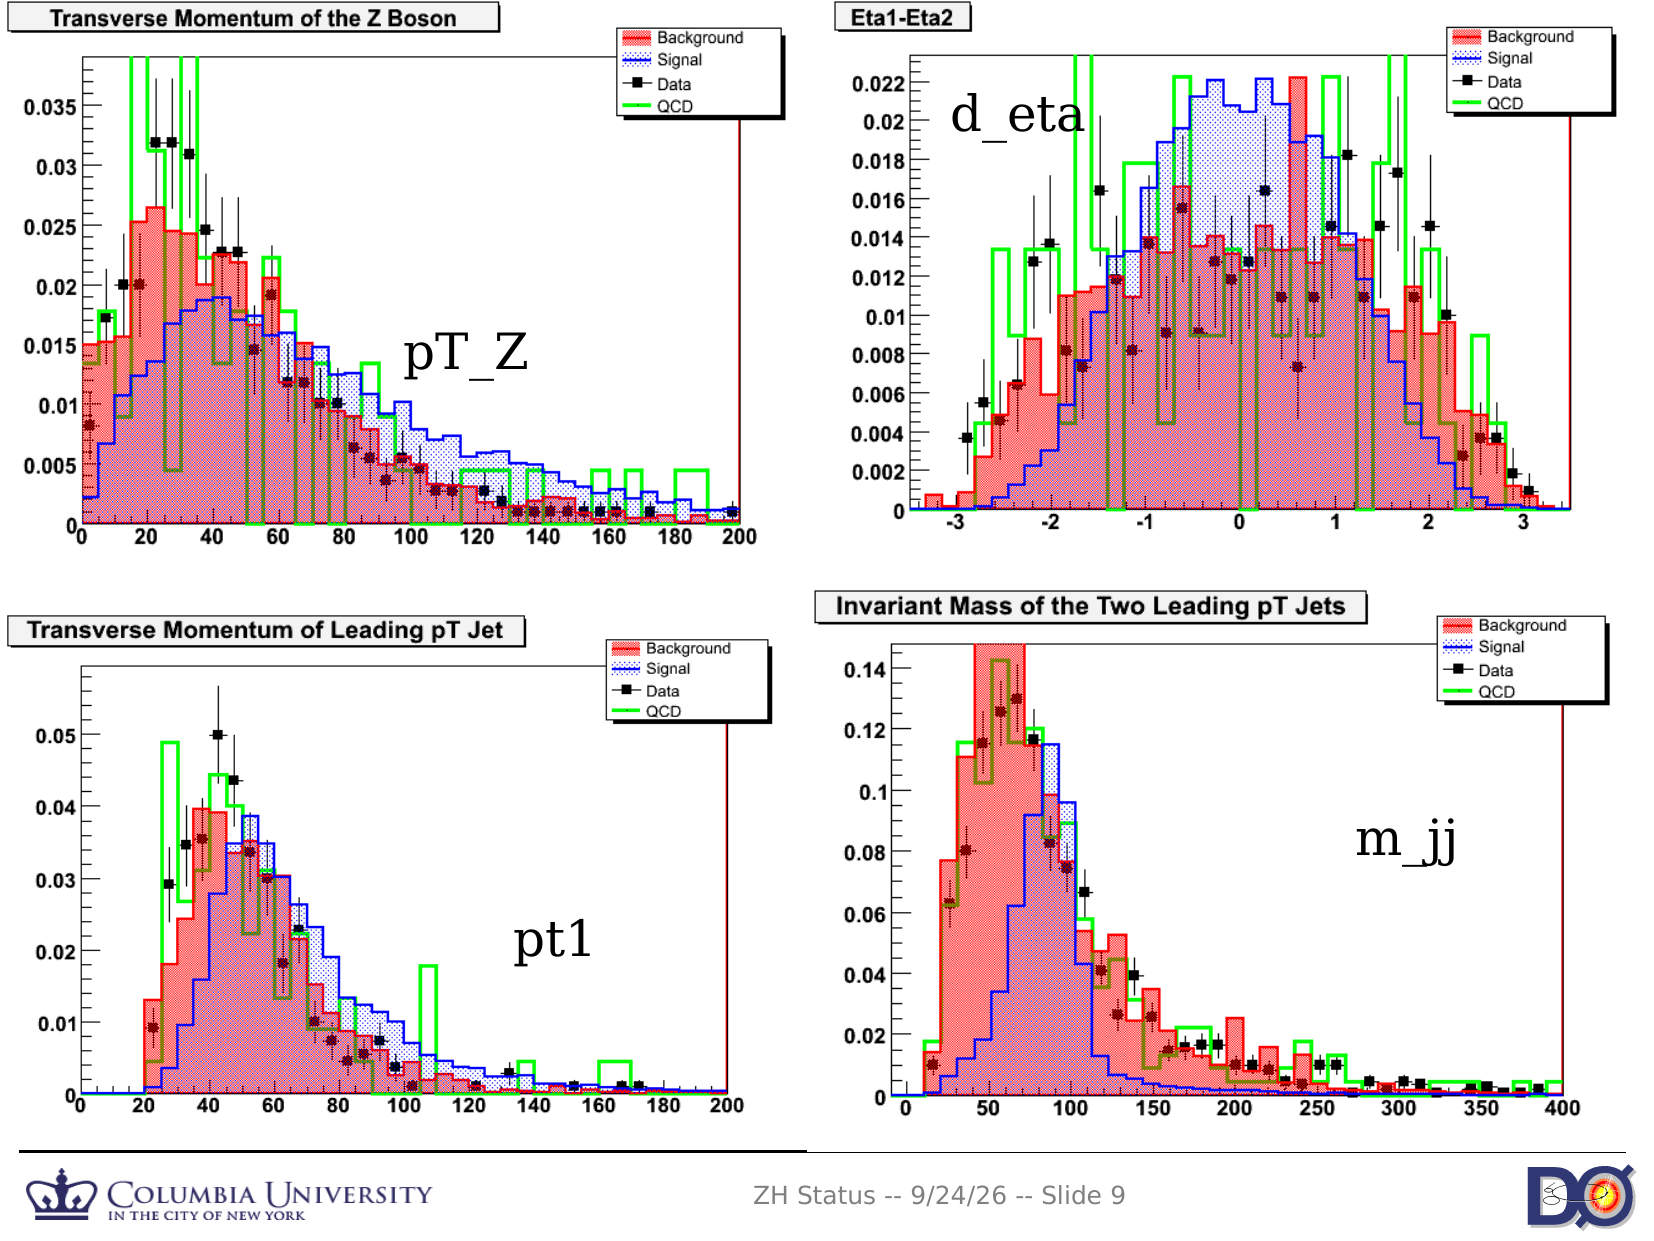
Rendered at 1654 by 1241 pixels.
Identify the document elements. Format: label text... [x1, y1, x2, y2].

picture [1521, 1163, 1639, 1233]
text_box d_eta [950, 85, 1087, 144]
text_box pT_Z [403, 323, 530, 382]
text_box pt1 [514, 910, 598, 969]
text_box m_jj [1355, 808, 1460, 867]
picture [0, 0, 823, 582]
picture [0, 588, 1648, 1152]
picture [827, 0, 1654, 566]
picture [26, 1168, 433, 1220]
